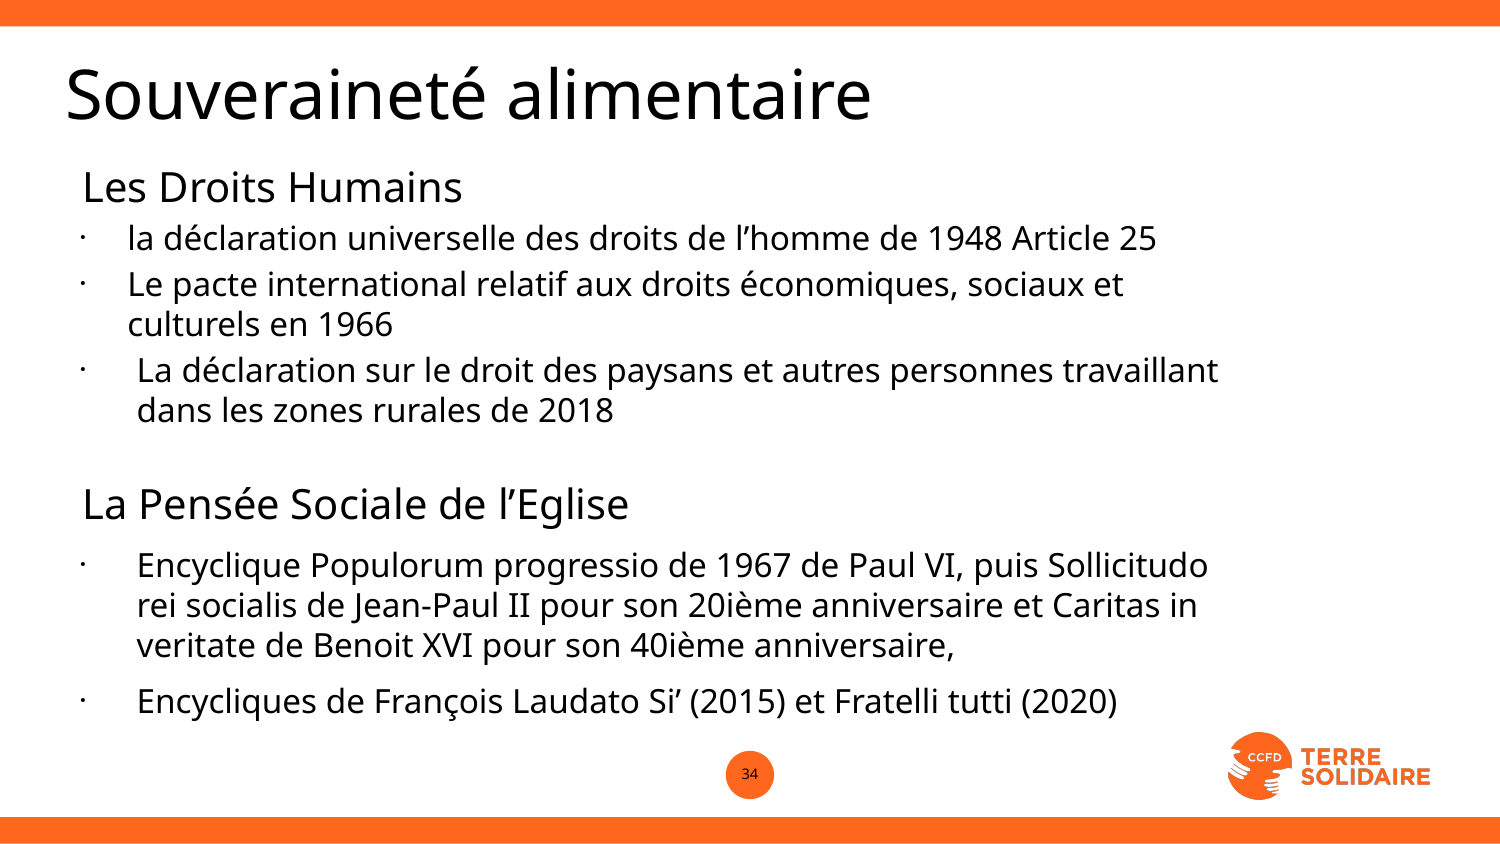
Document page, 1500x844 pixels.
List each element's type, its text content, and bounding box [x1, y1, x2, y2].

picture [1228, 732, 1430, 800]
text_box Les Droits Humains la déclaration universelle des droits de l’homme de 1948 Article 25 Le pacte international relatif aux droits économiques, sociaux et culturels en 1966 La déclaration sur le droit des paysans et autres personnes travaillant dans les zones rurales de 2018 La Pensée Sociale de l’Eglise Encyclique Populorum progressio de 1967 de Paul VI, puis Sollicitudo rei socialis de Jean-Paul II pour son 20ième anniversaire et Caritas in veritate de Benoit XVI pour son 40ième anniversaire, Encycliques de François Laudato Si’ (2015) et Fratelli tutti (2020) [80, 159, 1253, 778]
title Souveraineté alimentaire [50, 53, 1410, 134]
